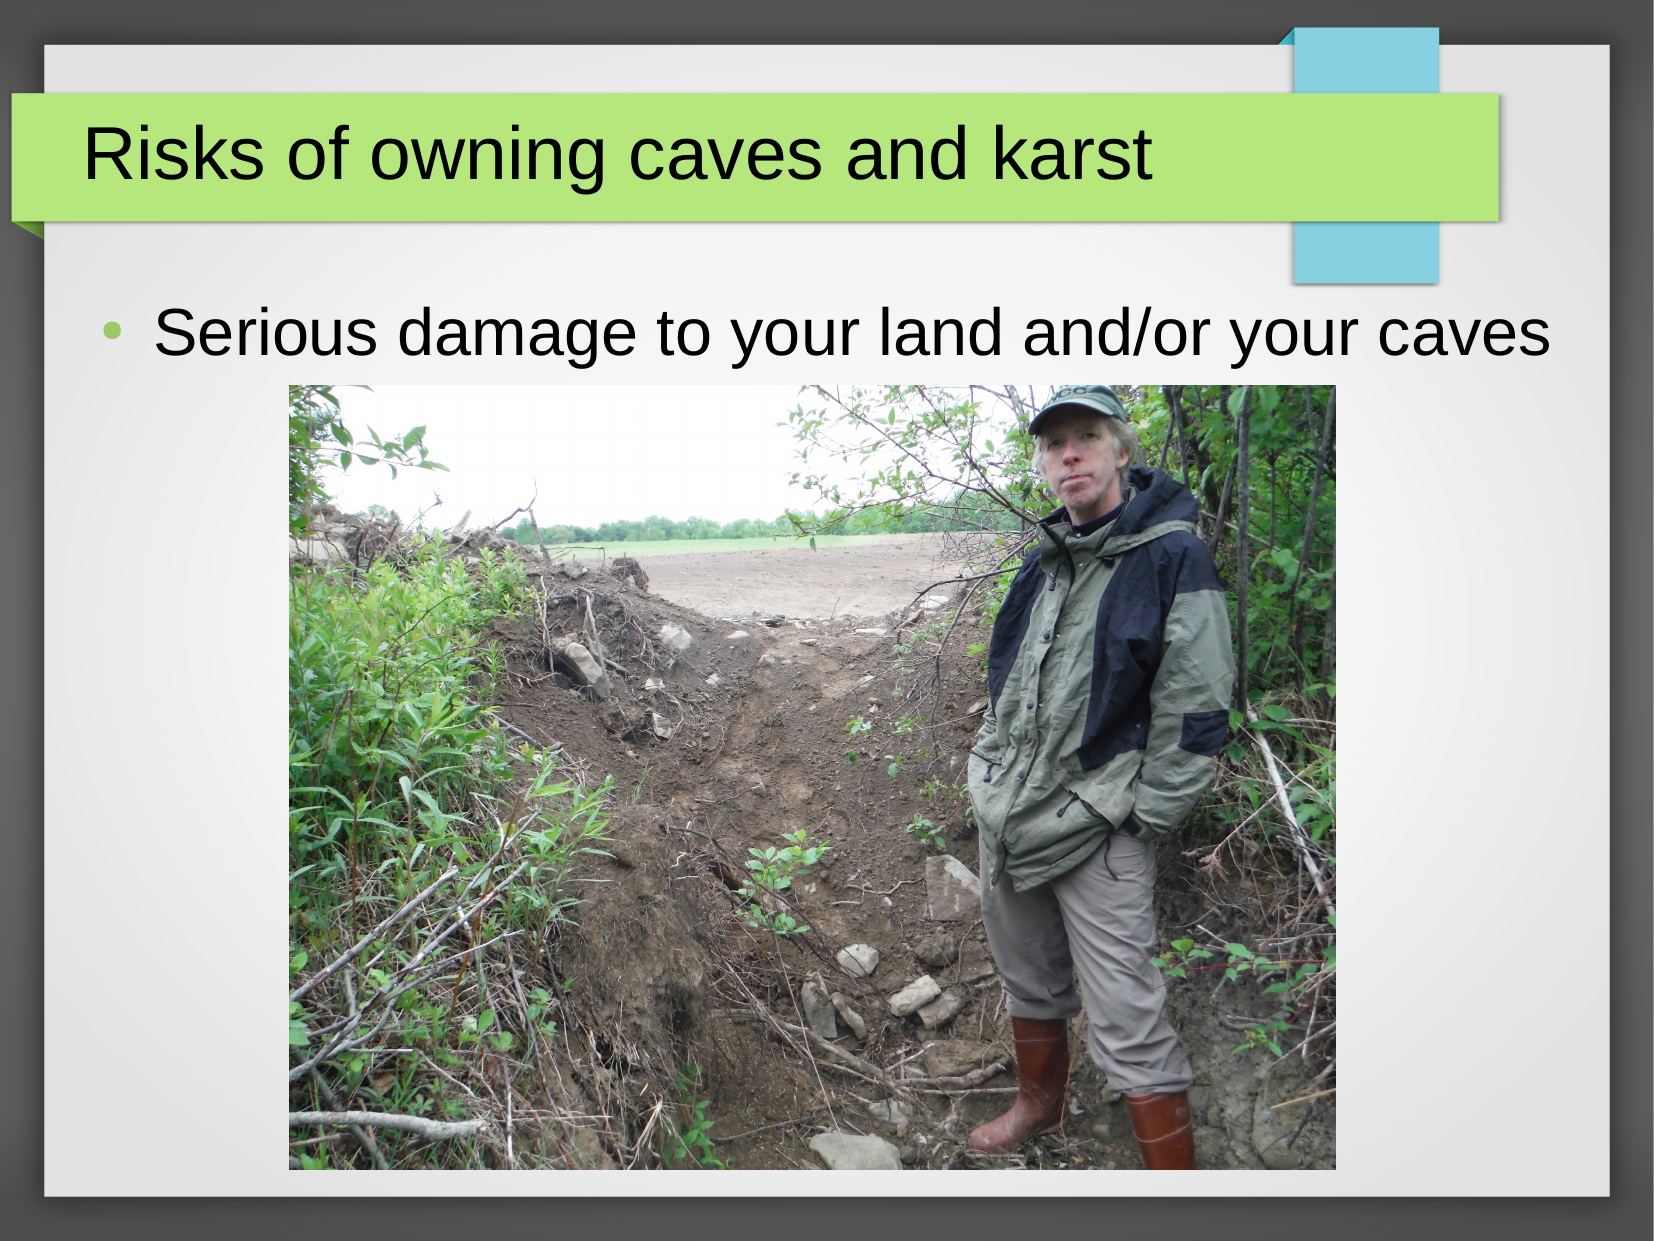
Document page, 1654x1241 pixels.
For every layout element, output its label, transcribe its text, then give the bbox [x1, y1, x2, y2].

list Serious damage to your land and/or your caves [82, 295, 1571, 376]
title Risks of owning caves and karst [82, 94, 1264, 213]
picture [0, 0, 1654, 1241]
